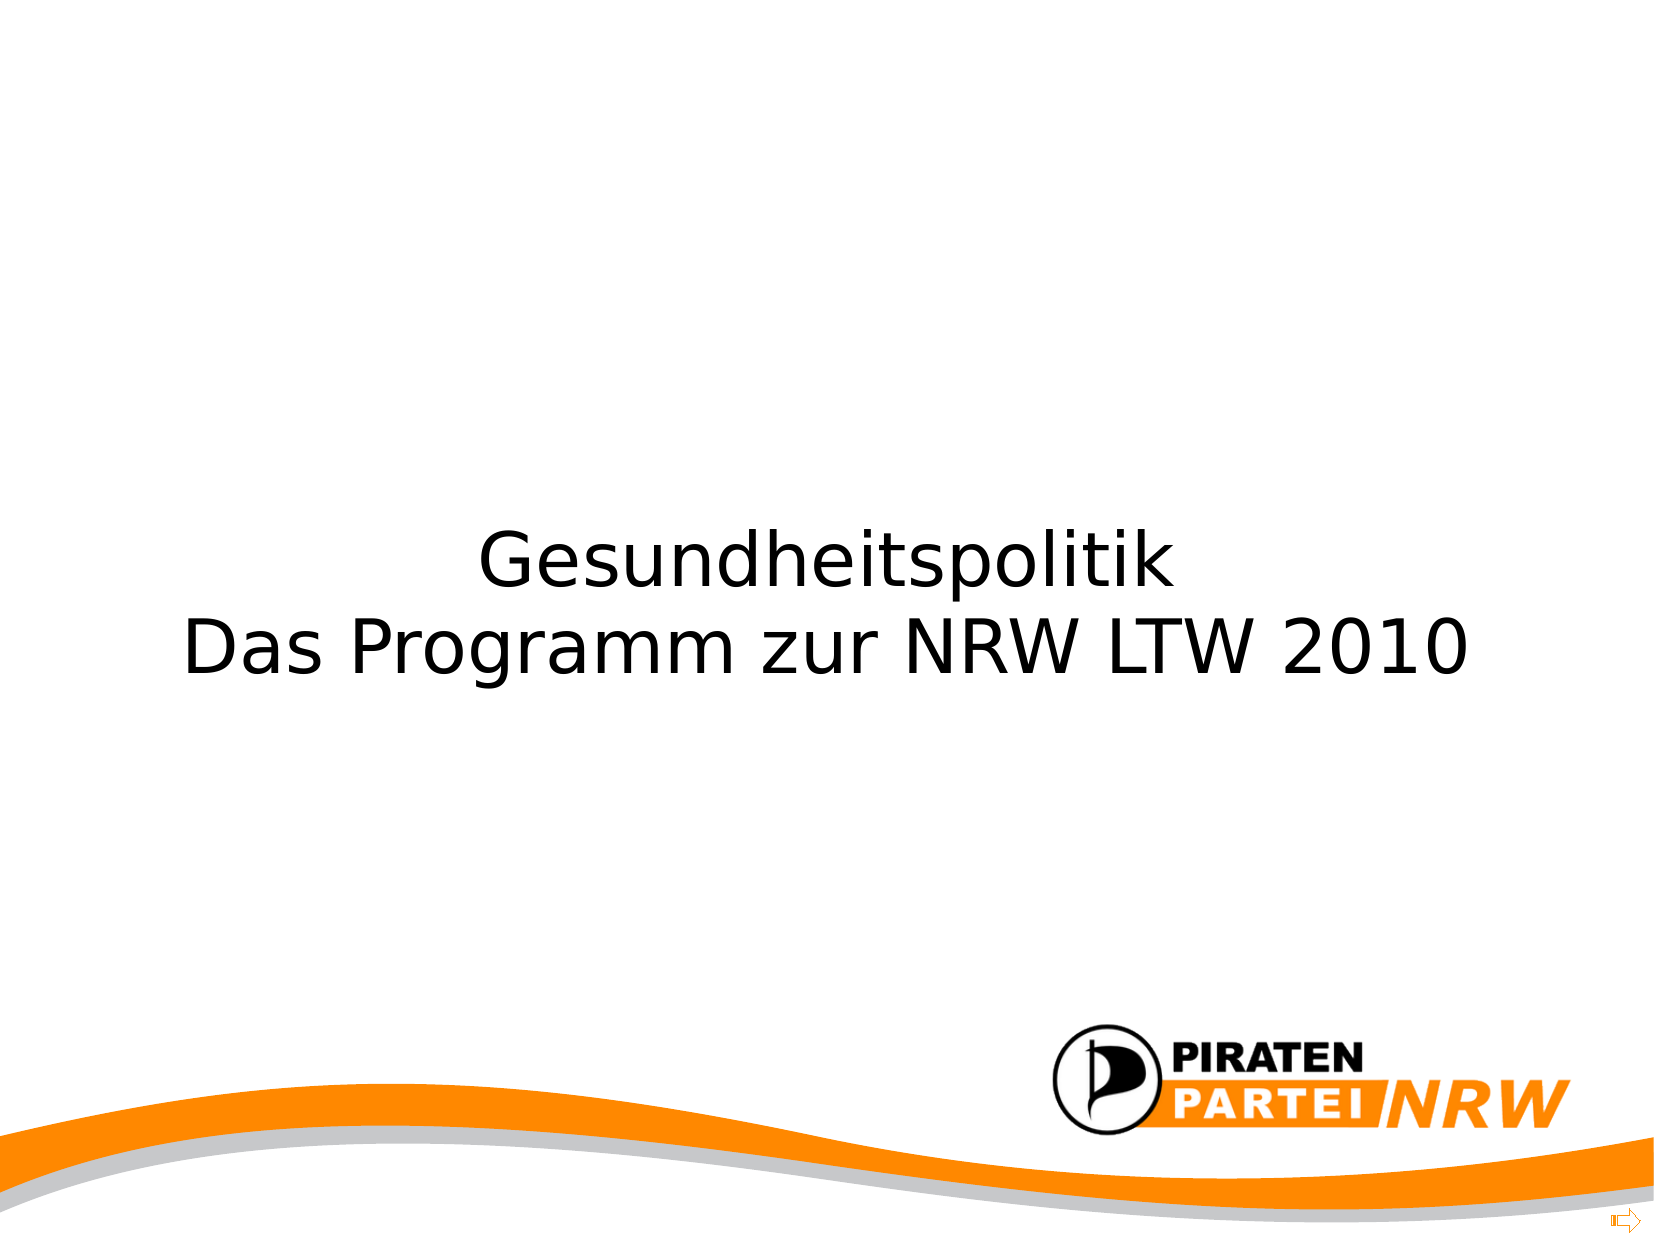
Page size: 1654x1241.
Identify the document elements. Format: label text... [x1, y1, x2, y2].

title Das Programm zur NRW LTW 2010 [82, 604, 1571, 692]
picture [1045, 1021, 1579, 1140]
text_box Gesundheitspolitik [463, 510, 1191, 613]
